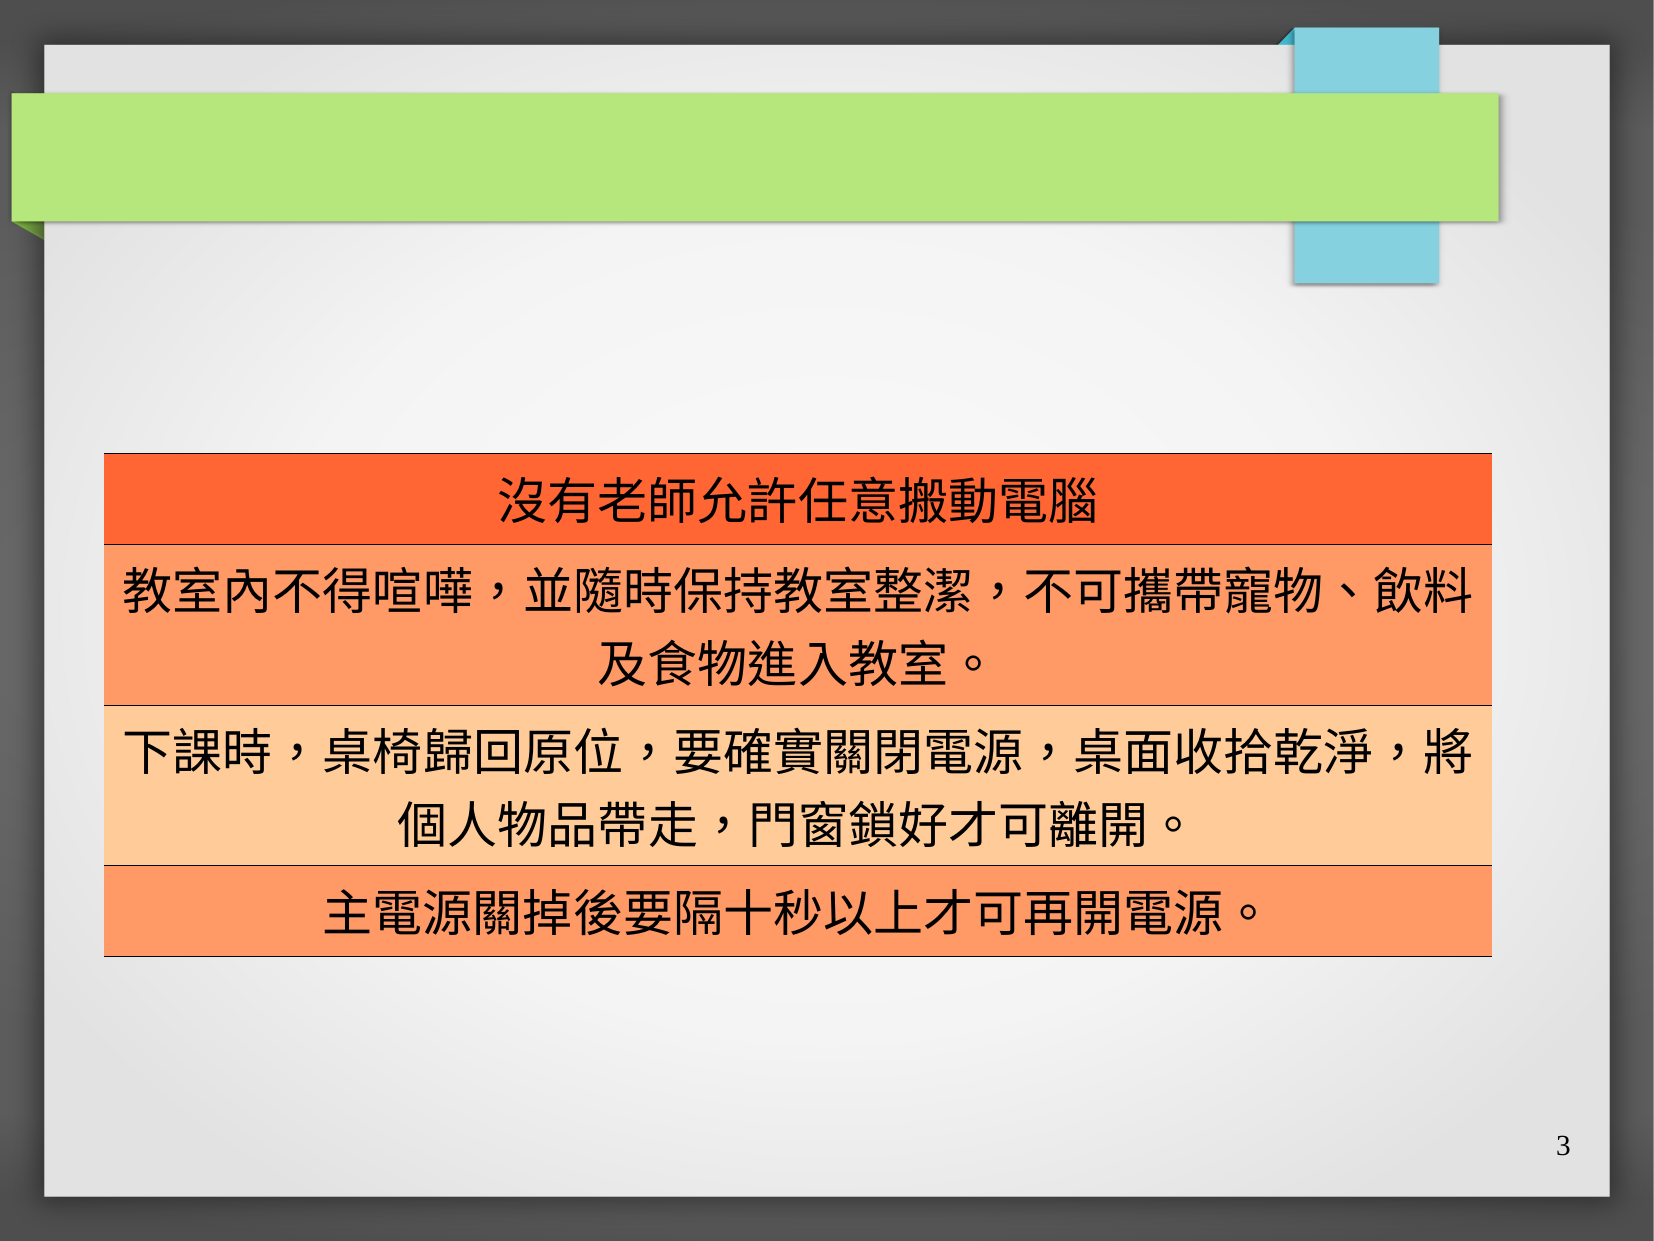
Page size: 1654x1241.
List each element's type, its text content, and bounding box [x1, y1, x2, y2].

picture [0, 0, 1654, 1241]
table_cell 教室內不得喧嘩，並隨時保持教室整潔，不可攜帶寵物、飲料及食物進入教室。 [104, 545, 1492, 705]
table_cell 主電源關掉後要隔十秒以上才可再開電源。 [104, 866, 1492, 956]
table_header 沒有老師允許任意搬動電腦 [104, 454, 1492, 544]
table_cell 下課時，桌椅歸回原位，要確實關閉電源，桌面收拾乾淨，將個人物品帶走，門窗鎖好才可離開。 [104, 706, 1492, 865]
